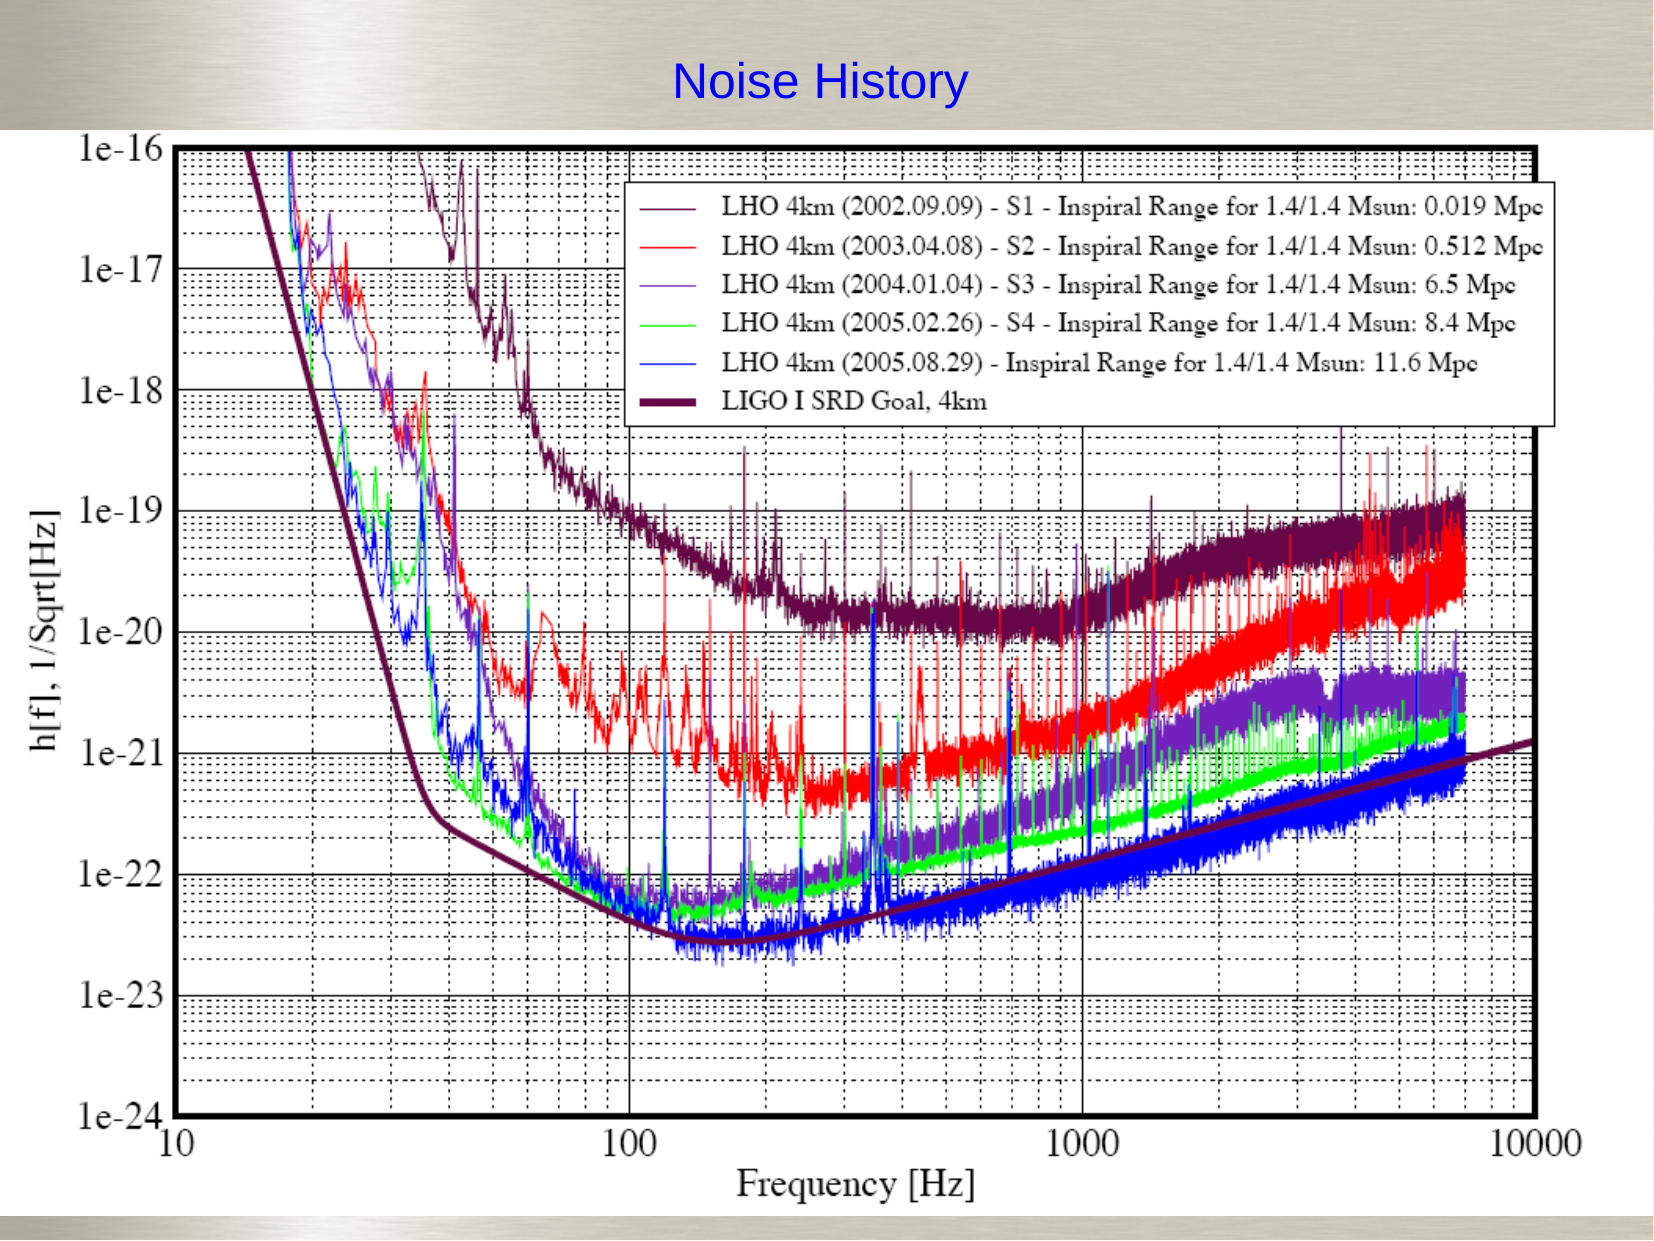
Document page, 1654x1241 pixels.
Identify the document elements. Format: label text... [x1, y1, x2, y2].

text_box Noise History [657, 45, 979, 117]
picture [0, 0, 1654, 1240]
